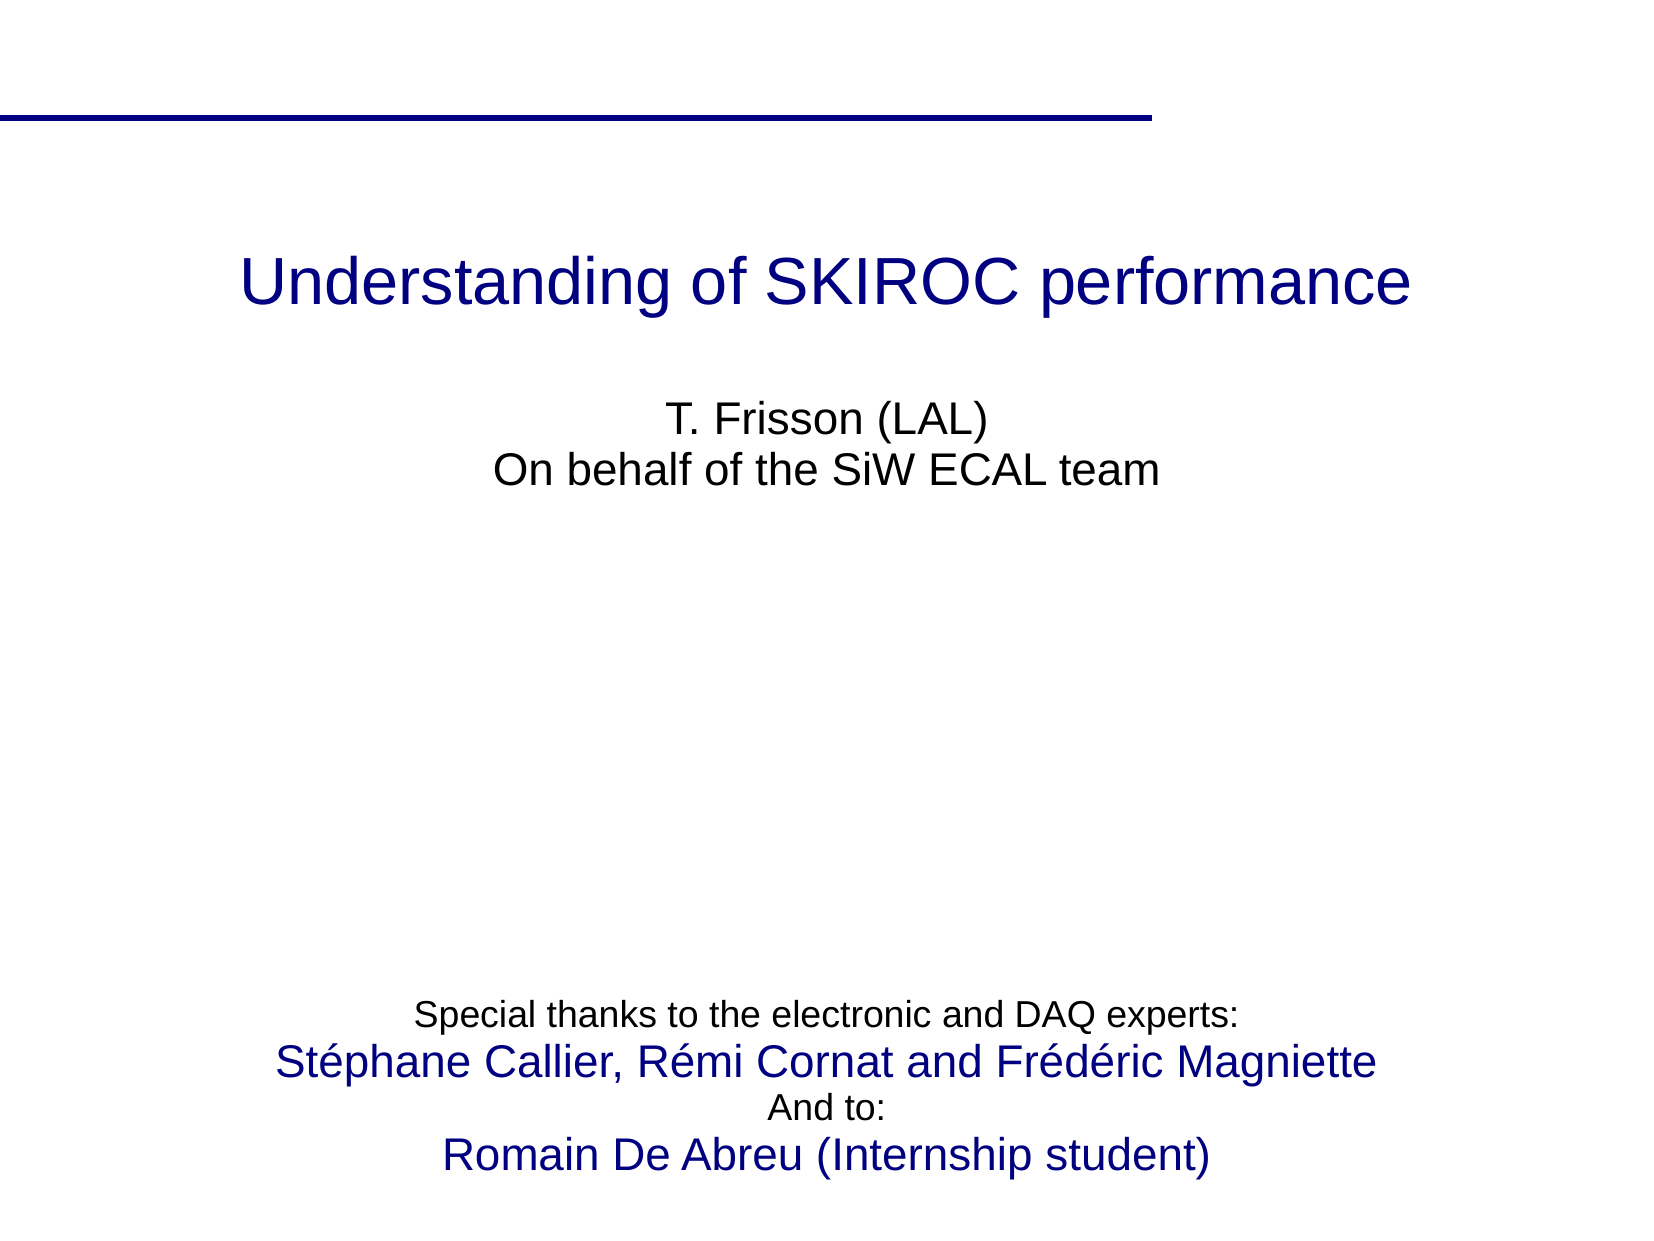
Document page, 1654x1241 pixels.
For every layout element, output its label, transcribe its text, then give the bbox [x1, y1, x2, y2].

text_box Understanding of SKIROC performance T. Frisson (LAL) On behalf of the SiW ECAL team [88, 236, 1565, 503]
text_box Special thanks to the electronic and DAQ experts: Stéphane Callier, Rémi Cornat and Frédéric Magniette And to: Romain De Abreu (Internship student) [29, 986, 1625, 1188]
